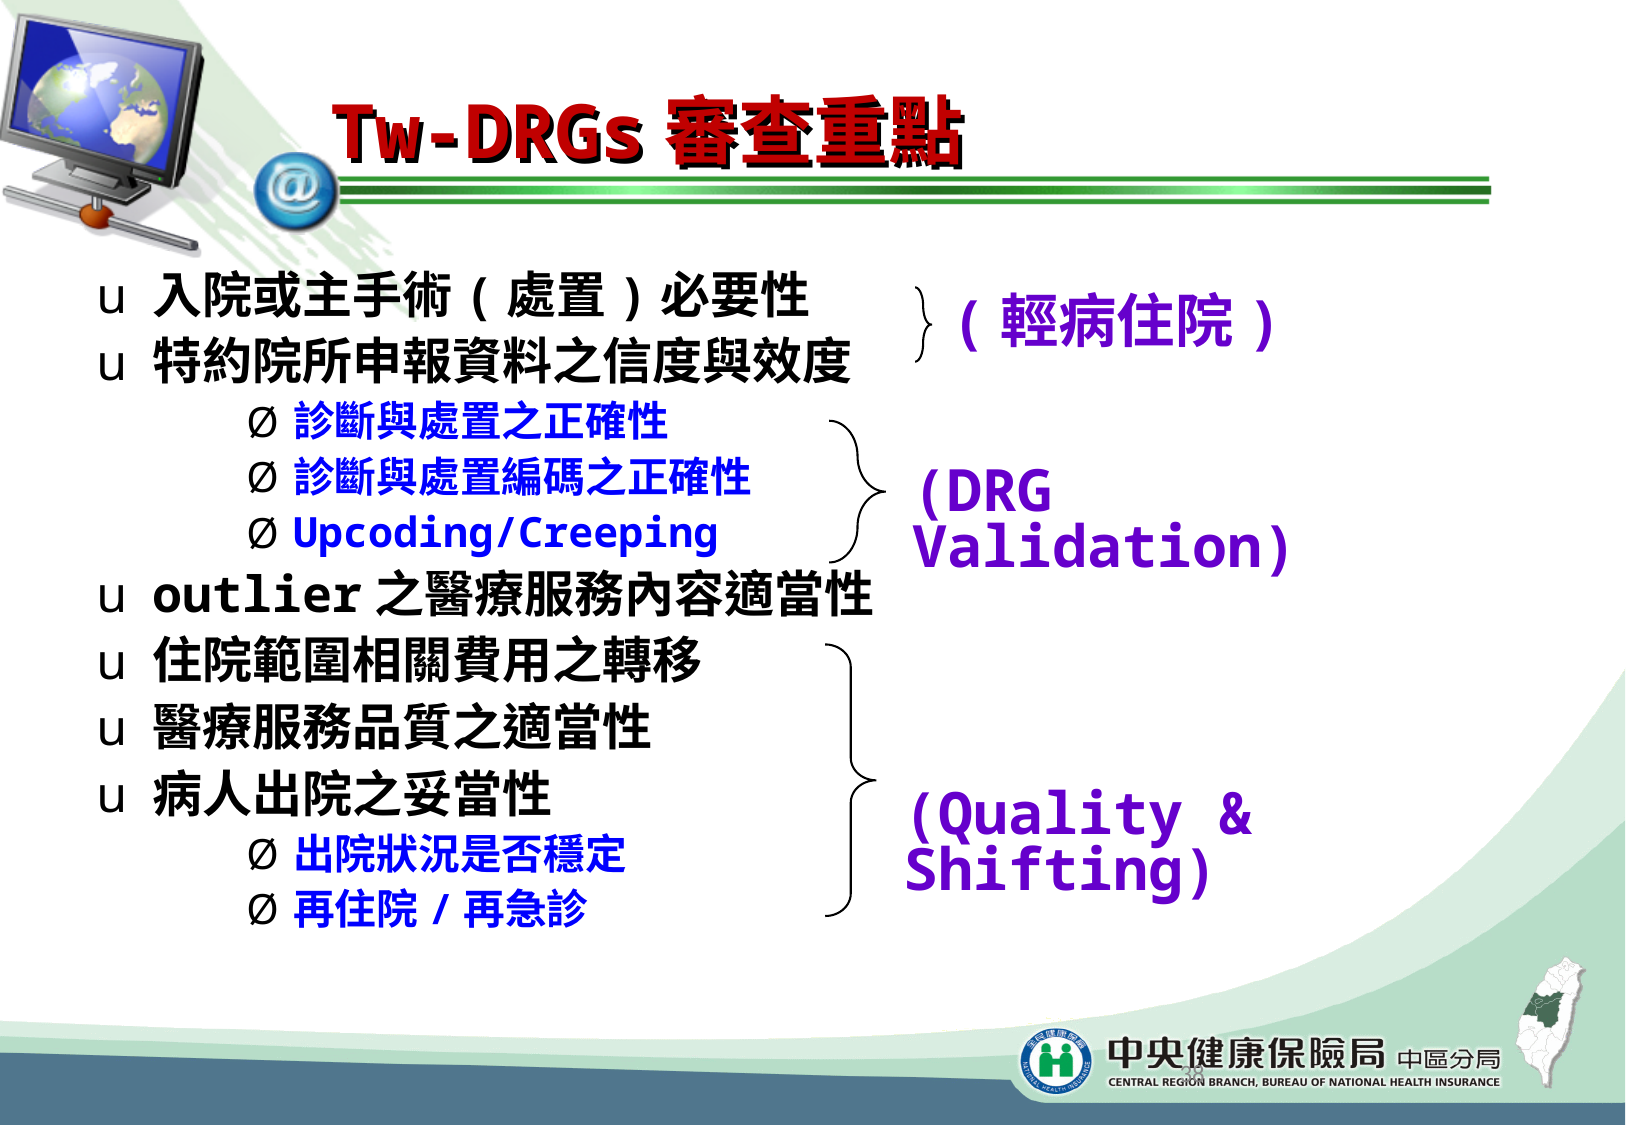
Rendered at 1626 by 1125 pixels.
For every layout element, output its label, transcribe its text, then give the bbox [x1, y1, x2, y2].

title Tw-DRGs審查重點 [315, 35, 1625, 223]
text_box (Quality & Shifting) [888, 782, 1537, 854]
text_box (DRG Validation) [897, 458, 1435, 530]
text_box [1164, 1042, 1544, 1103]
list 入院或主手術(處置)必要性 特約院所申報資料之信度與效度 診斷與處置之正確性 診斷與處置編碼之正確性 Upcoding/Creeping outlier之醫療服務內容適當性 住院範圍相關費用之轉移 醫療服務品質之適當性 病人出院之妥當性 出院狀況是否穩定 再住院/再急診 [81, 262, 1544, 1005]
text_box (輕病住院) [936, 290, 1343, 362]
